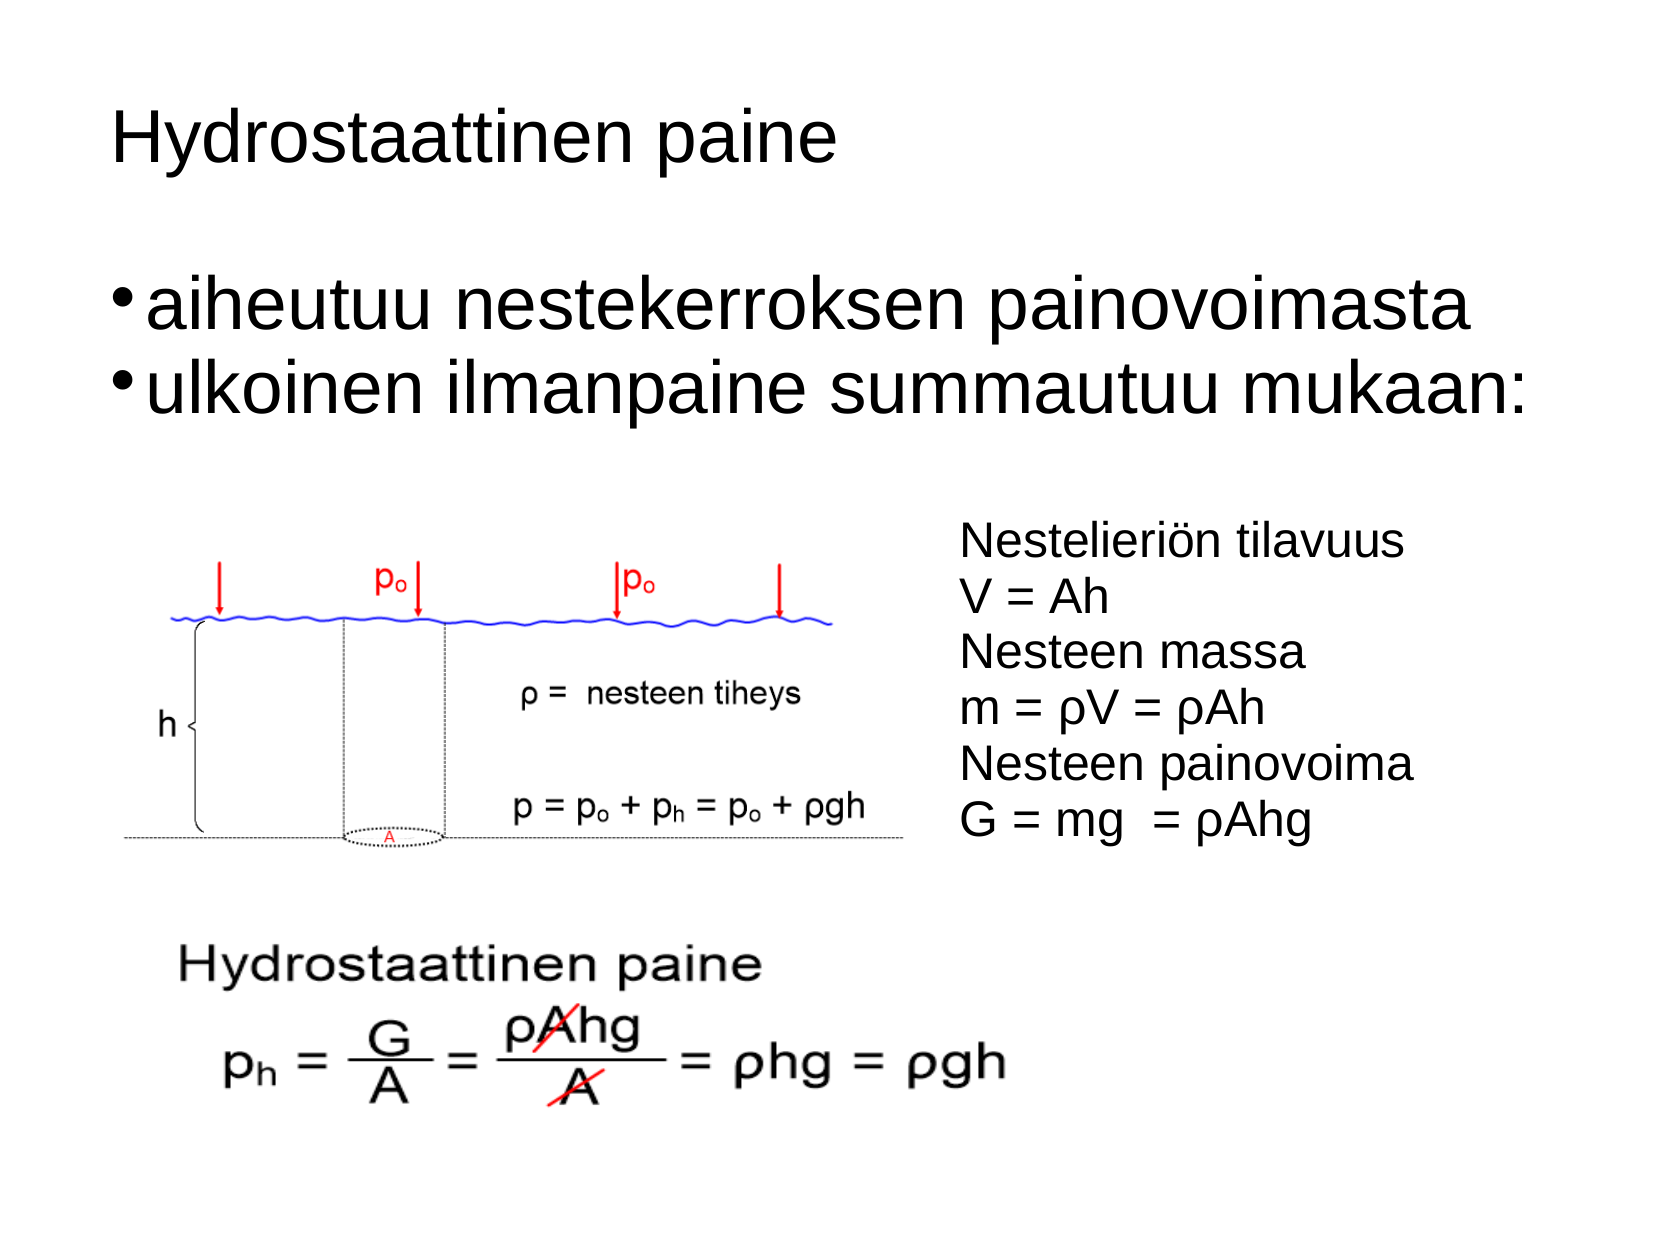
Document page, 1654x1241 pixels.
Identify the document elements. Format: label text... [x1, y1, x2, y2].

text_box Nestelieriön tilavuus V = Ah Nesteen massa m = ρV = ρAh Nesteen painovoima G = mg = ρAhg [944, 502, 1476, 852]
picture [106, 507, 920, 882]
picture [129, 909, 1129, 1124]
text_box Hydrostaattinen paine aiheutuu nestekerroksen painovoimasta ulkoinen ilmanpaine summautuu mukaan: [95, 82, 1619, 770]
